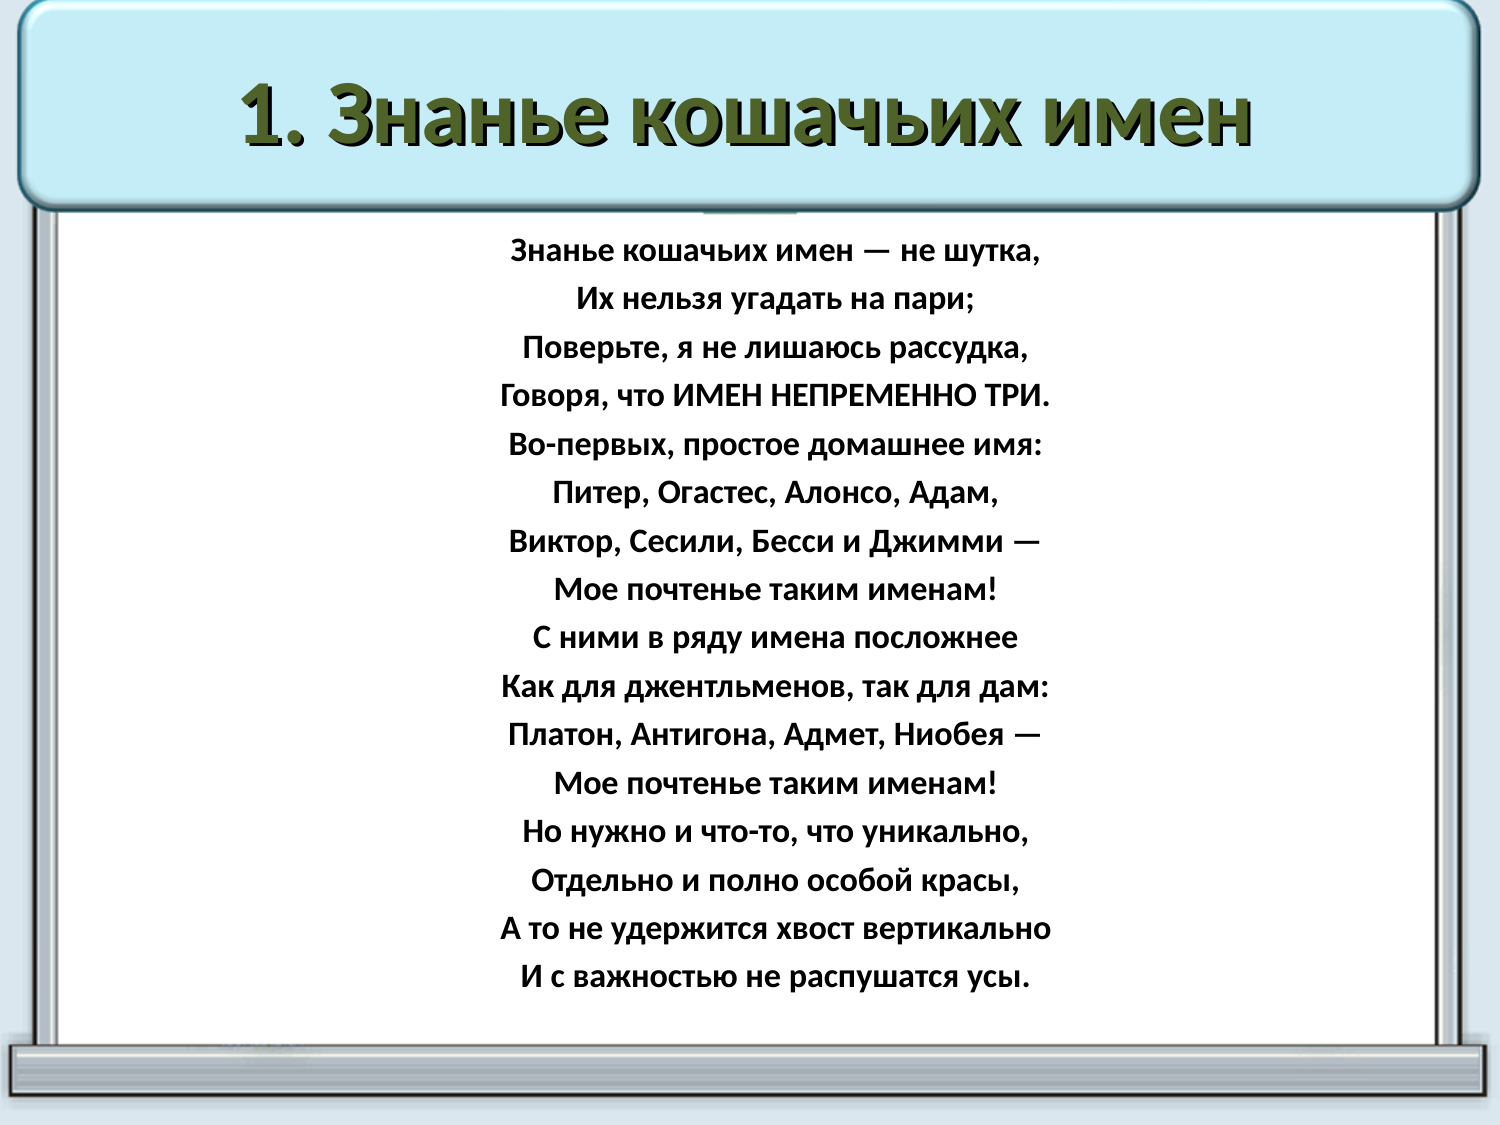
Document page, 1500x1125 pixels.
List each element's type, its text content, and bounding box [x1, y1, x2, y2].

title 1. Знанье кошачьих имен [70, 35, 1421, 178]
list Знанье кошачьих имен — не шутка, Их нельзя угадать на пари; Поверьте, я не лишаюсь рассудка, Говоря, что ИМЕН НЕПРЕМЕННО ТРИ. Во-первых, простое домашнее имя: Питер, Огастес, Алонсо, Адам, Виктор, Сесили, Бесси и Джимми — Мое почтенье таким именам! С ними в ряду имена посложнее Как для джентльменов, так для дам: Платон, Антигона, Адмет, Ниобея — Мое почтенье таким именам! Но нужно и что-то, что уникально, Отдельно и полно особой красы, А то не удержится хвост вертикально И с важностью не распушатся усы. [75, 220, 1426, 1005]
